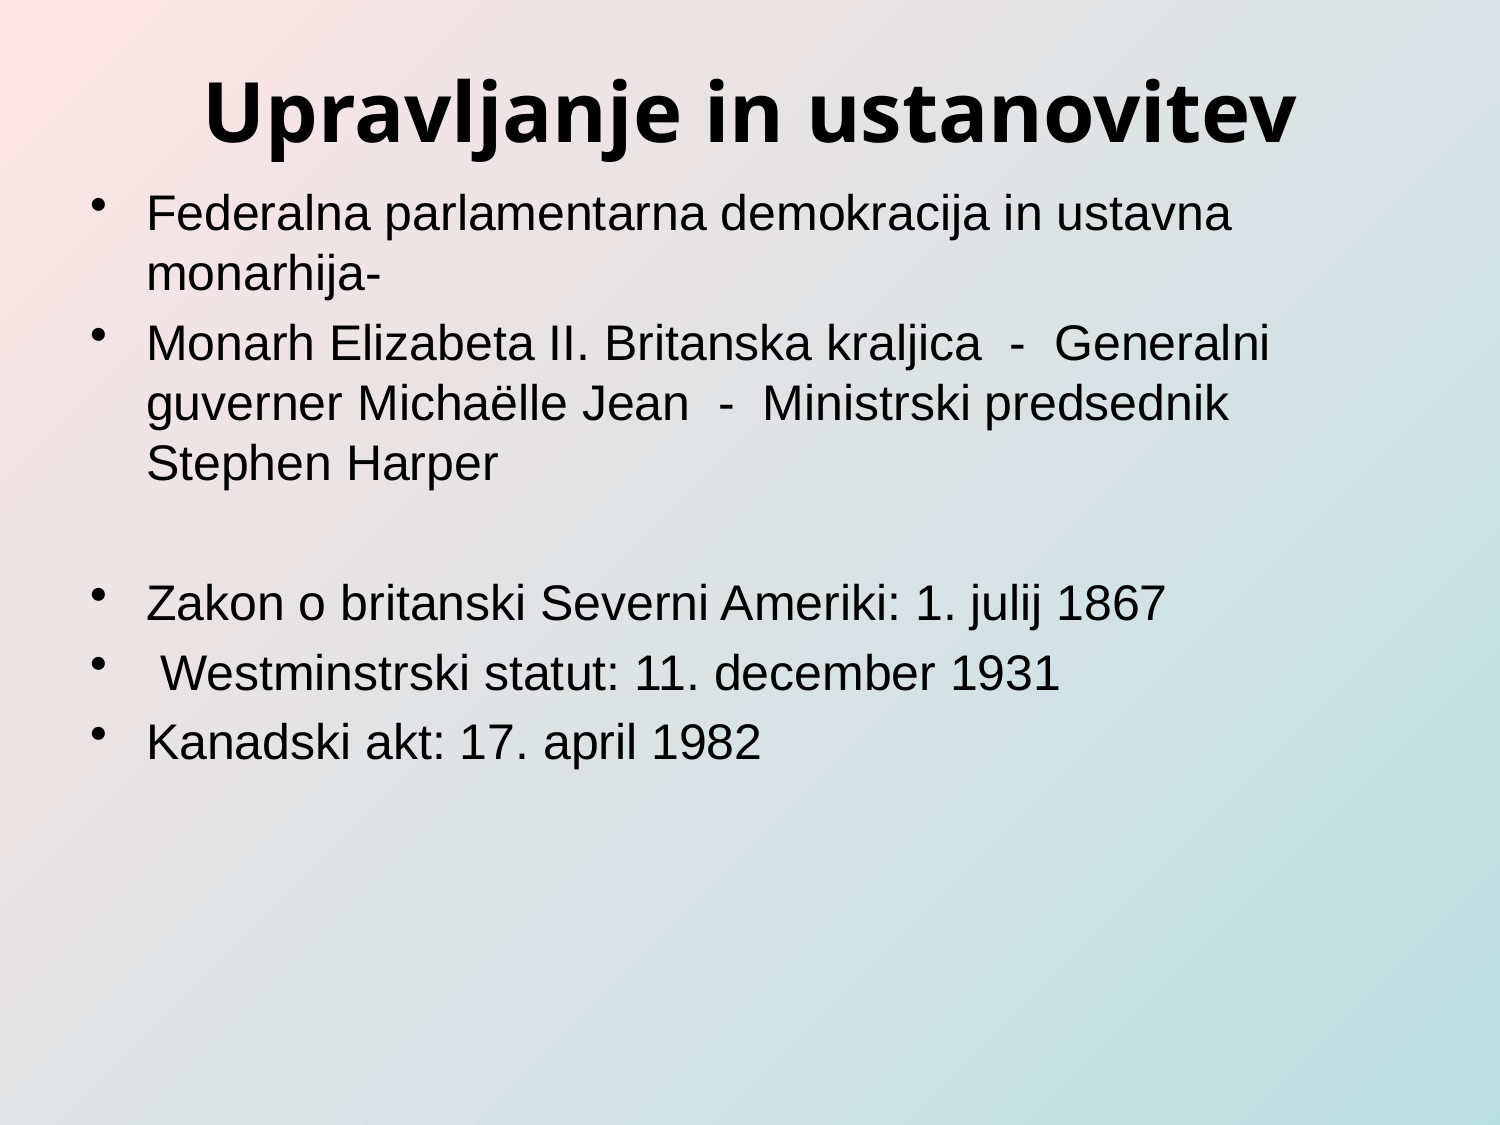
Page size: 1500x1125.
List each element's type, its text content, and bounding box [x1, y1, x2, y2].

list Federalna parlamentarna demokracija in ustavna monarhija- Monarh Elizabeta II. Britanska kraljica - Generalni guverner Michaëlle Jean - Ministrski predsednik Stephen Harper Zakon o britanski Severni Ameriki: 1. julij 1867 Westminstrski statut: 11. december 1931 Kanadski akt: 17. april 1982 [75, 172, 1425, 1005]
title Upravljanje in ustanovitev [75, 45, 1425, 172]
